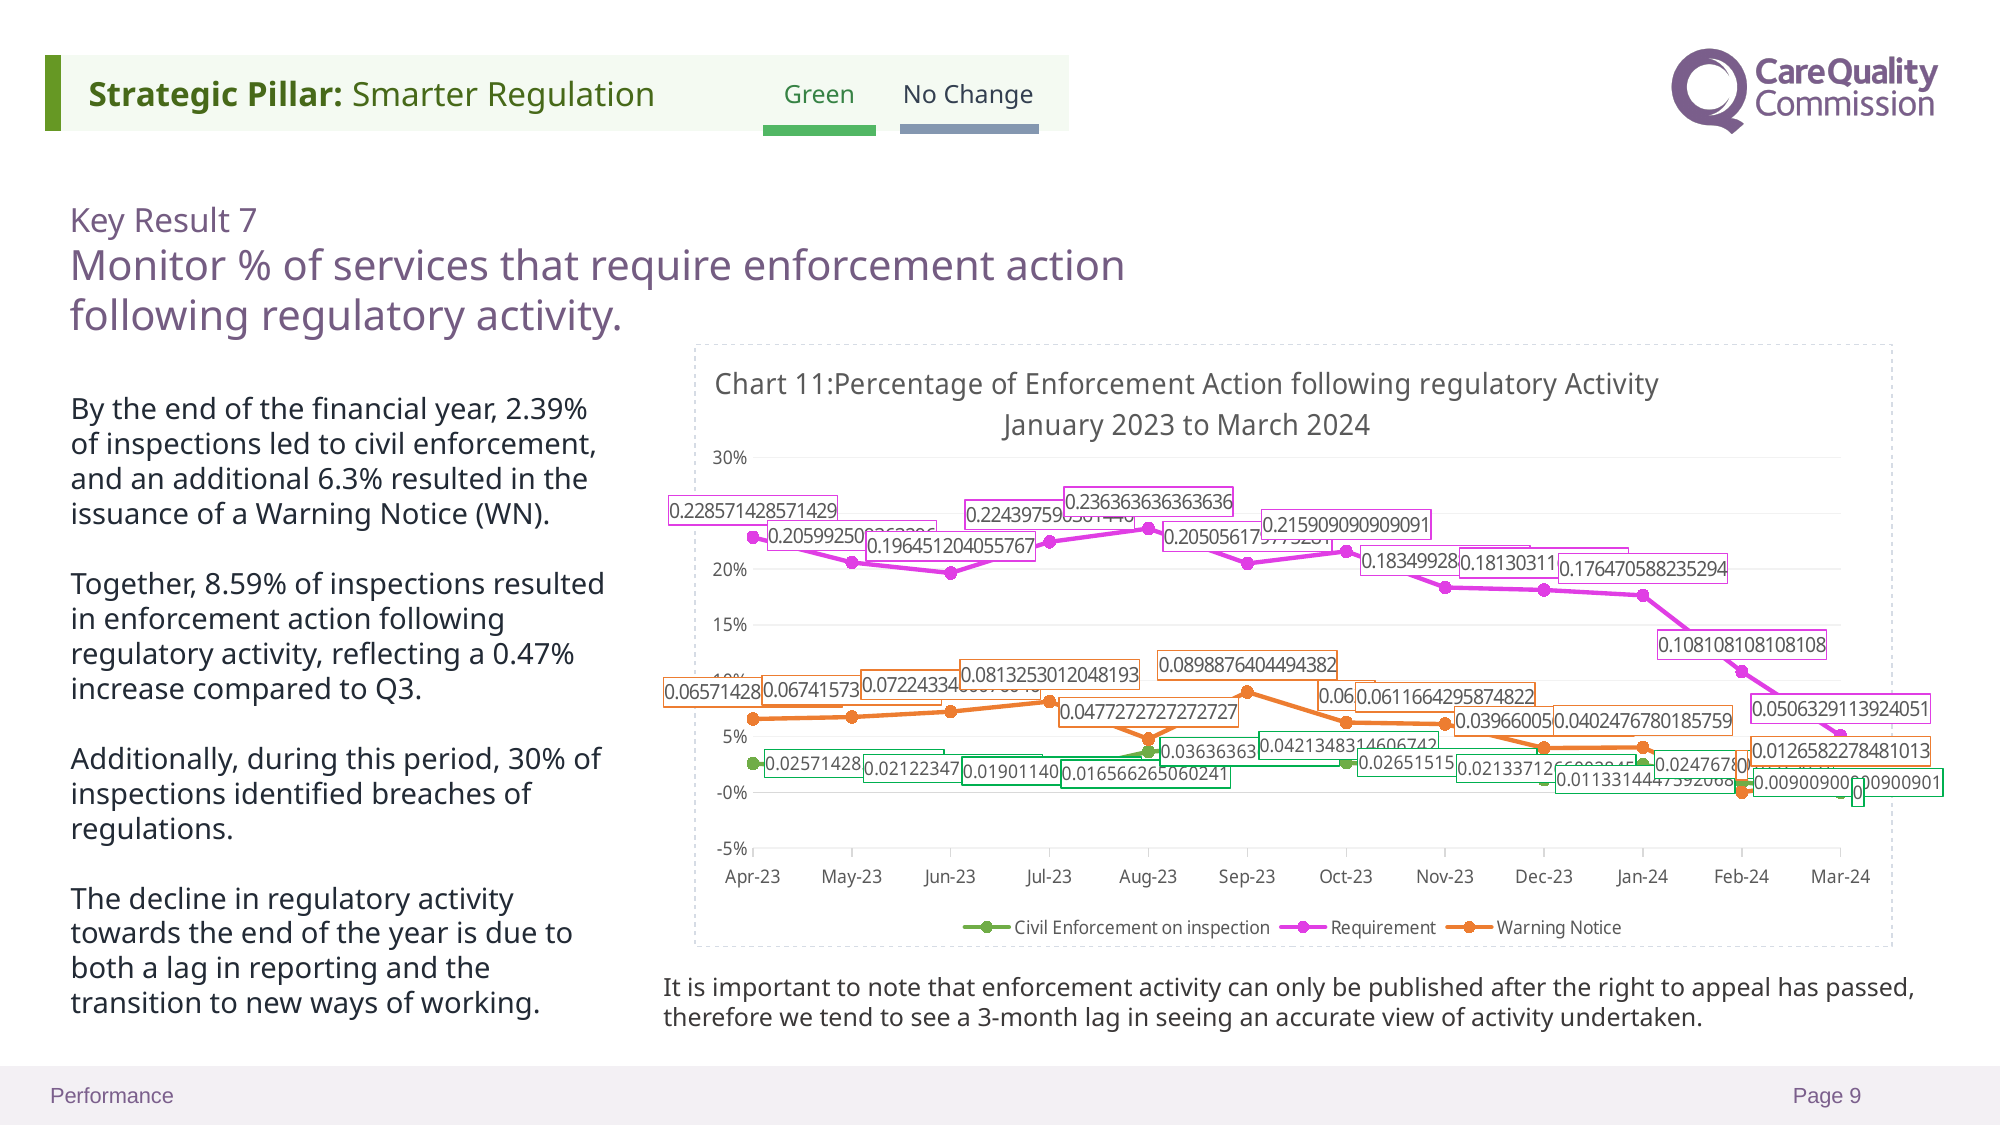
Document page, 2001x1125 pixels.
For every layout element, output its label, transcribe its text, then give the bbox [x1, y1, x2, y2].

chart [662, 343, 1946, 948]
text_box By the end of the financial year, 2.39% of inspections led to civil enforcement, and an additional 6.3% resulted in the issuance of a Warning Notice (WN). Together, 8.59% of inspections resulted in enforcement action following regulatory activity, reflecting a 0.47% increase compared to Q3. Additionally, during this period, 30% of inspections identified breaches of regulations. The decline in regulatory activity towards the end of the year is due to both a lag in reporting and the transition to new ways of working. [55, 382, 635, 1035]
text_box It is important to note that enforcement activity can only be published after the right to appeal has passed, therefore we tend to see a 3-month lag in seeing an accurate view of activity undertaken. [648, 964, 1955, 1071]
text_box Green [745, 70, 877, 116]
picture [1671, 48, 1939, 134]
text_box [0, 1066, 2000, 1125]
title Key Result 7 Monitor % of services that require enforcement action following regulatory activity. [54, 191, 1325, 348]
text_box Performance [35, 1073, 218, 1117]
text_box No Change [877, 70, 1060, 116]
text_box Page 9 [1777, 1073, 1961, 1117]
text_box Strategic Pillar: Smarter Regulation [73, 65, 819, 122]
text_box [45, 55, 1069, 136]
